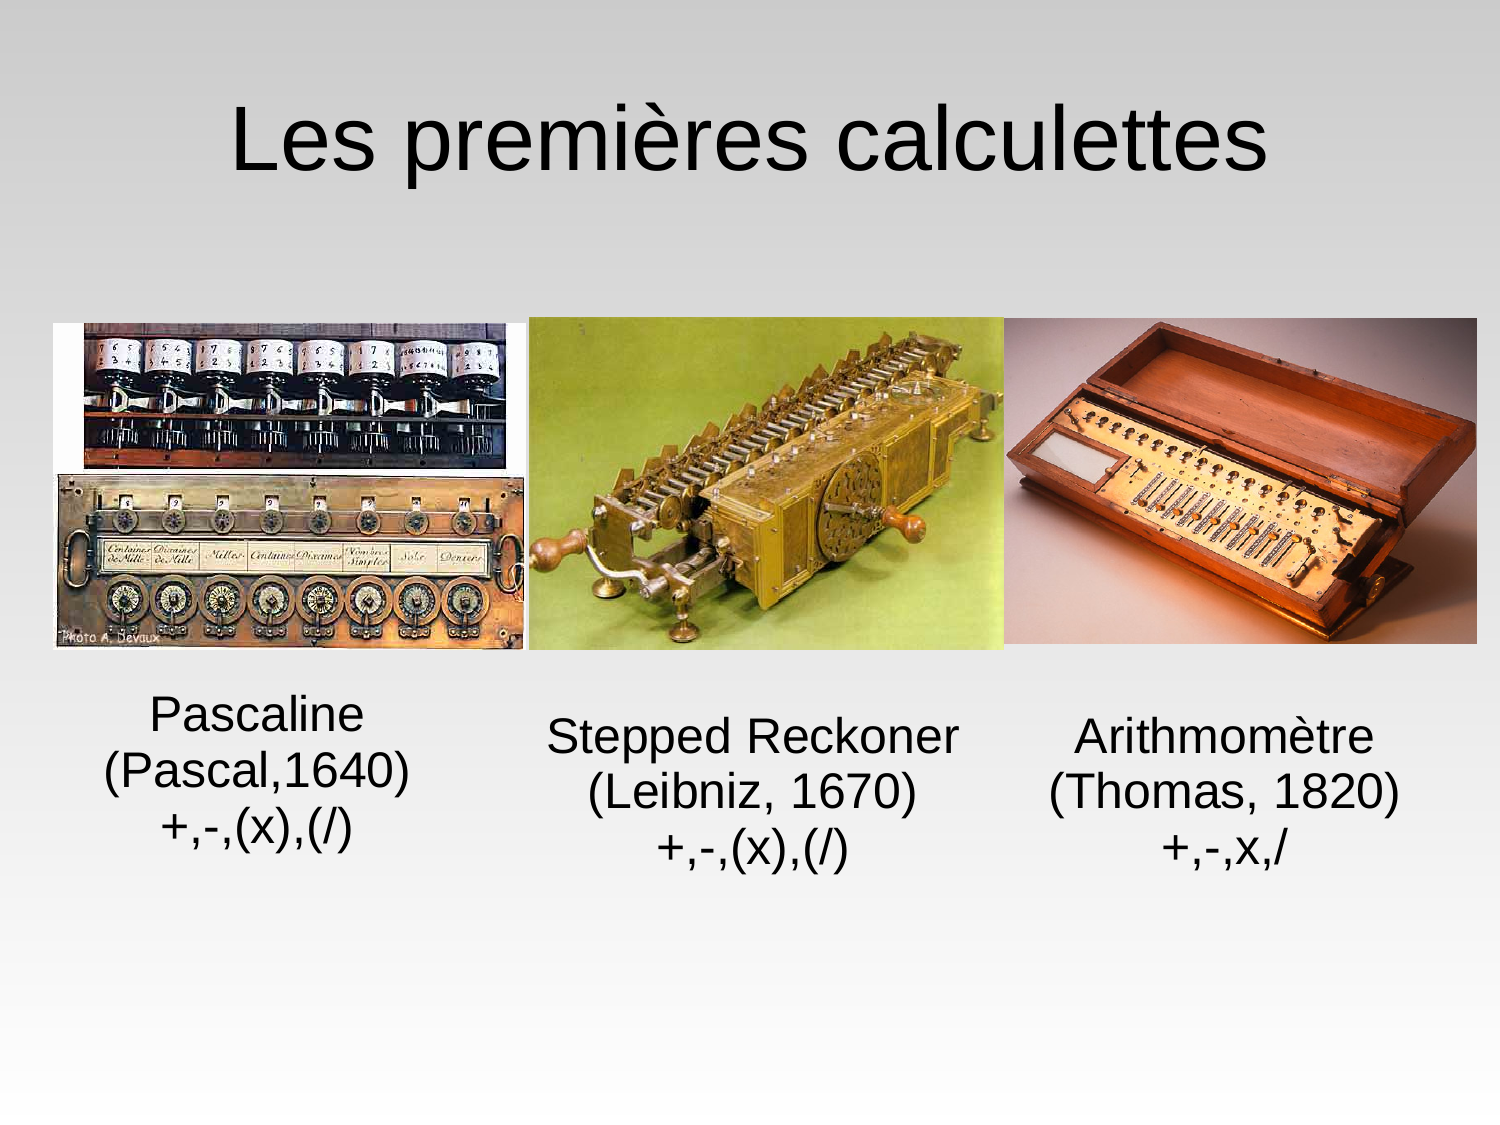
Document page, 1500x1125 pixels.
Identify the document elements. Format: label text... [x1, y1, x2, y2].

text_box Arithmomètre (Thomas, 1820) +,-,x,/ [1033, 700, 1418, 883]
title Les premières calculettes [75, 28, 1426, 250]
picture [529, 317, 1477, 650]
picture [53, 323, 526, 650]
text_box Stepped Reckoner (Leibniz, 1670) +,-,(x),(/) [531, 700, 975, 883]
text_box Pascaline (Pascal,1640) +,-,(x),(/) [88, 679, 427, 862]
